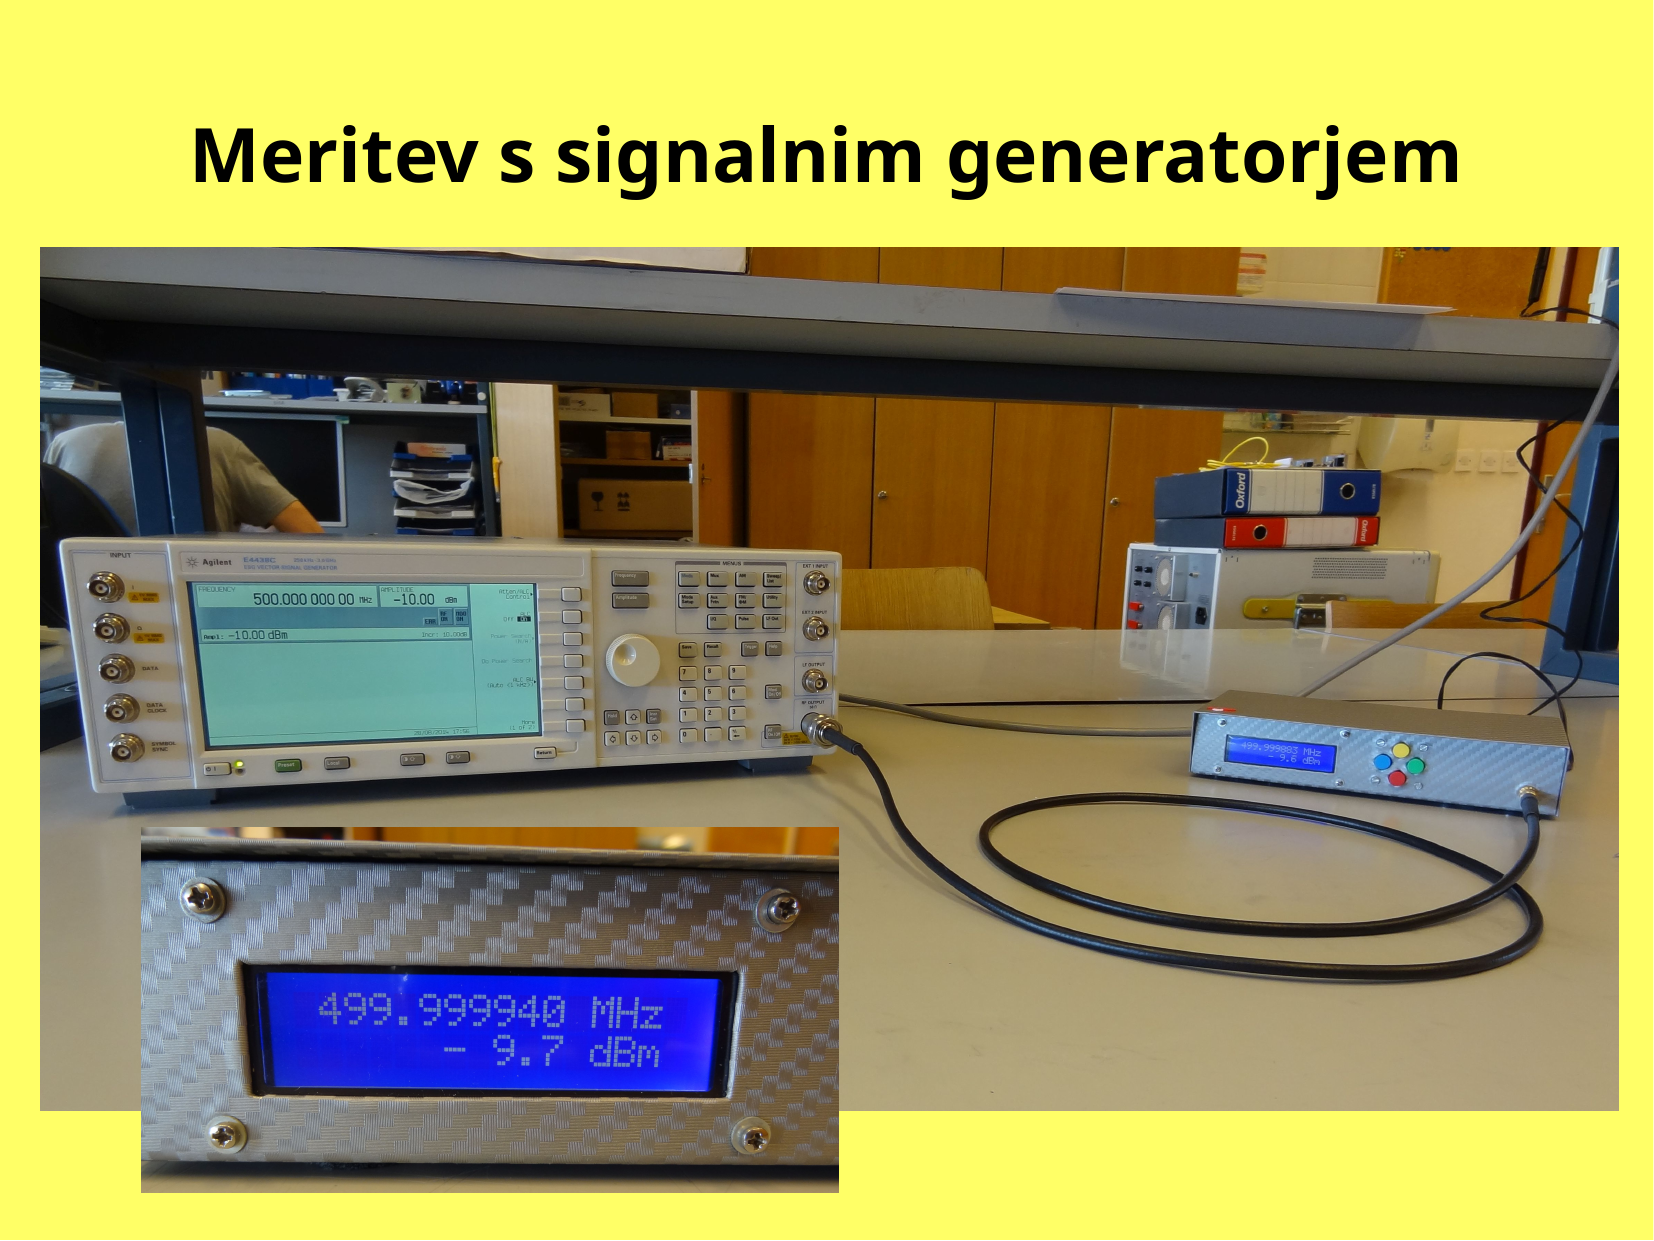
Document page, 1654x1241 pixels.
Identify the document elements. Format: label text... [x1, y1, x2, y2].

title Meritev s signalnim generatorjem [82, 49, 1571, 247]
picture [40, 247, 1619, 1193]
